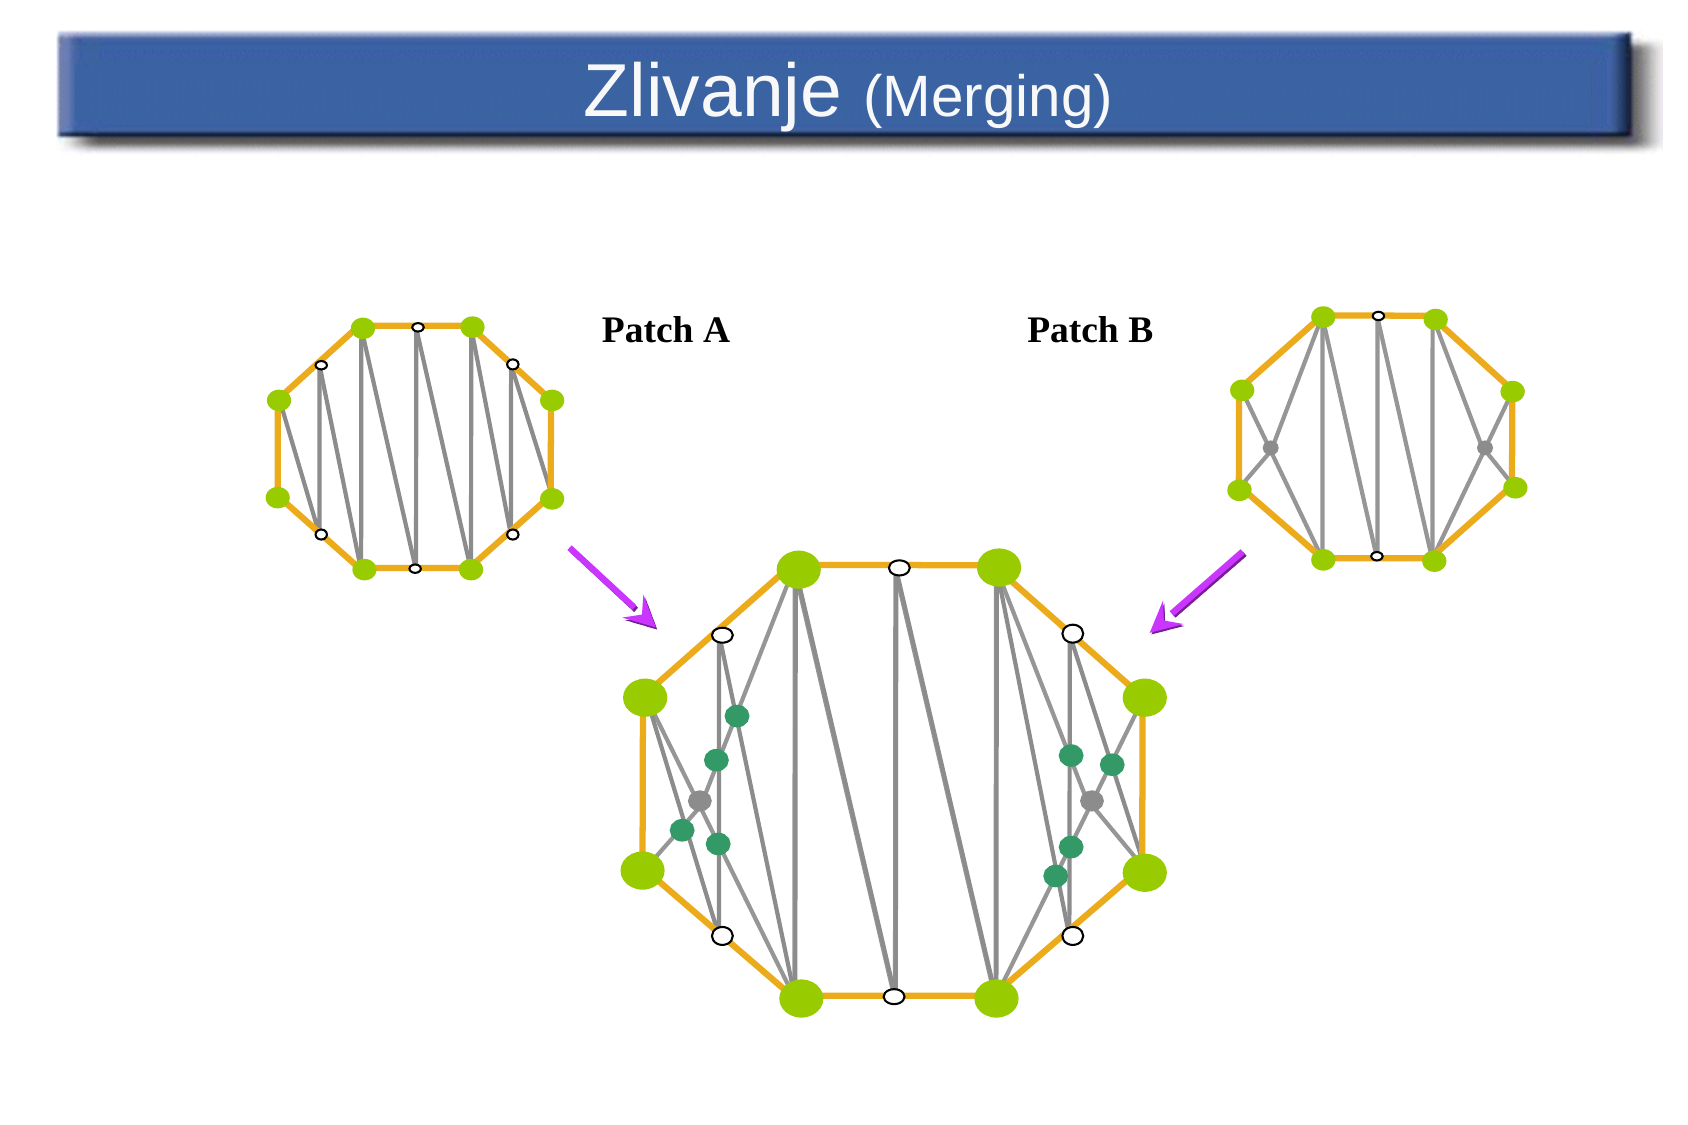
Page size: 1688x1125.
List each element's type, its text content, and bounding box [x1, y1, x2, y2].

text_box [706, 751, 727, 770]
text_box [1311, 549, 1336, 571]
text_box Patch B [1027, 304, 1207, 350]
text_box [507, 529, 519, 540]
text_box [1423, 308, 1448, 331]
text_box [671, 821, 693, 840]
text_box [352, 558, 377, 581]
text_box [1371, 551, 1383, 561]
text_box [460, 316, 485, 338]
text_box [458, 558, 484, 581]
text_box [623, 678, 668, 717]
text_box Patch A [601, 304, 731, 350]
title Zlivanje (Merging) [188, 23, 1509, 149]
text_box [315, 361, 327, 370]
text_box [412, 323, 424, 332]
text_box [350, 317, 376, 340]
picture [56, 29, 1663, 156]
text_box [1062, 624, 1084, 643]
text_box [1503, 476, 1528, 499]
text_box [266, 389, 292, 412]
text_box [779, 979, 824, 1018]
text_box [707, 834, 729, 854]
text_box [1062, 926, 1084, 945]
text_box [1372, 311, 1385, 321]
text_box [1060, 837, 1082, 857]
text_box [1045, 866, 1067, 886]
text_box [1422, 550, 1447, 572]
text_box [409, 564, 421, 573]
text_box [1230, 379, 1255, 402]
text_box [1311, 306, 1336, 328]
text_box [883, 989, 905, 1005]
text_box [1227, 479, 1252, 502]
text_box [1265, 443, 1276, 453]
text_box [620, 851, 665, 890]
text_box [776, 550, 821, 589]
text_box [974, 979, 1019, 1018]
text_box [711, 627, 733, 643]
text_box [507, 359, 519, 370]
text_box [1060, 746, 1082, 765]
text_box [1122, 853, 1167, 892]
text_box [1480, 443, 1490, 453]
text_box [1083, 793, 1101, 809]
text_box [540, 488, 565, 510]
text_box [976, 548, 1022, 587]
text_box [711, 926, 733, 945]
text_box [315, 529, 327, 540]
text_box [540, 389, 565, 412]
text_box [265, 486, 290, 509]
text_box [1122, 678, 1167, 717]
text_box [726, 706, 748, 726]
text_box [691, 793, 709, 809]
text_box [1101, 755, 1123, 774]
text_box [888, 560, 910, 576]
text_box [1500, 380, 1525, 403]
